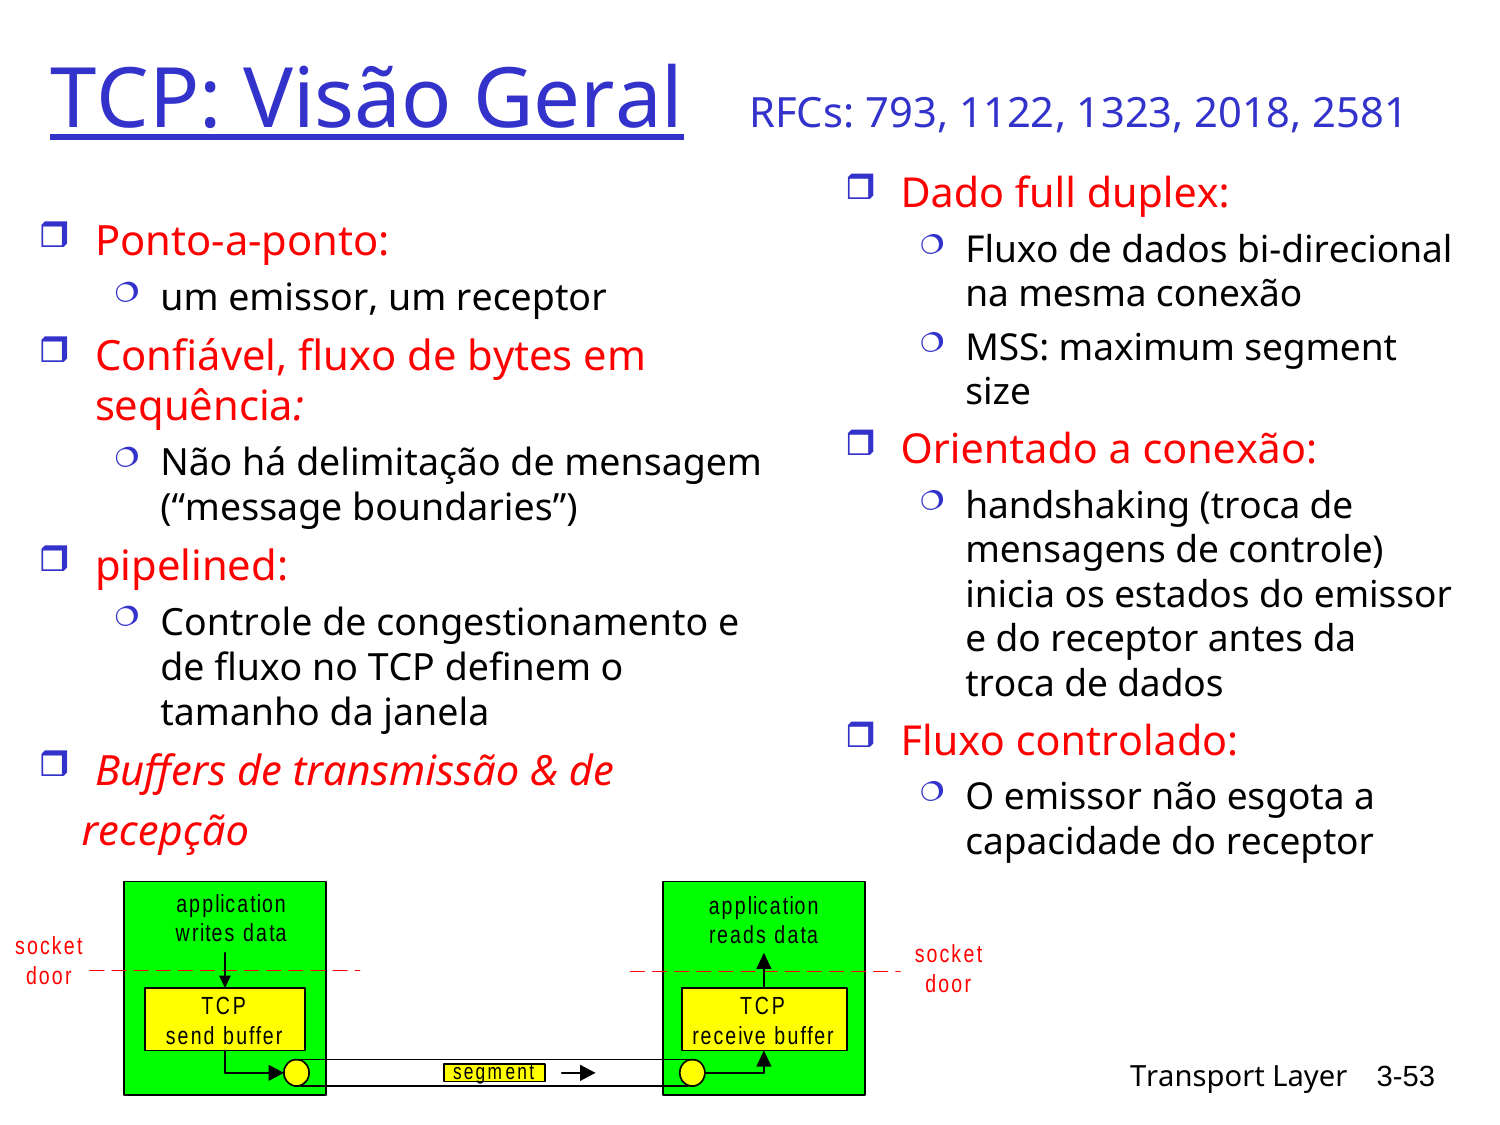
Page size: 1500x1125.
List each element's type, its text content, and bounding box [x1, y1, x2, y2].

title TCP: Visão Geral RFCs: 793, 1122, 1323, 2018, 2581 [35, 23, 1465, 166]
chart [0, 877, 1098, 1099]
list Ponto-a-ponto: um emissor, um receptor Confiável, fluxo de bytes em sequência: Não há delimitação de mensagem (“message boundaries”) pipelined: Controle de congestionamento e de fluxo no TCP definem o tamanho da janela Buffers de transmissão & de recepção [23, 206, 794, 877]
text_box Transport Layer [887, 1050, 1339, 1125]
list Dado full duplex: Fluxo de dados bi-direcional na mesma conexão MSS: maximum segment size Orientado a conexão: handshaking (troca de mensagens de controle) inicia os estados do emissor e do receptor antes da troca de dados Fluxo controlado: O emissor não esgota a capacidade do receptor [829, 159, 1469, 922]
text_box 3-<número> [1339, 1050, 1451, 1125]
